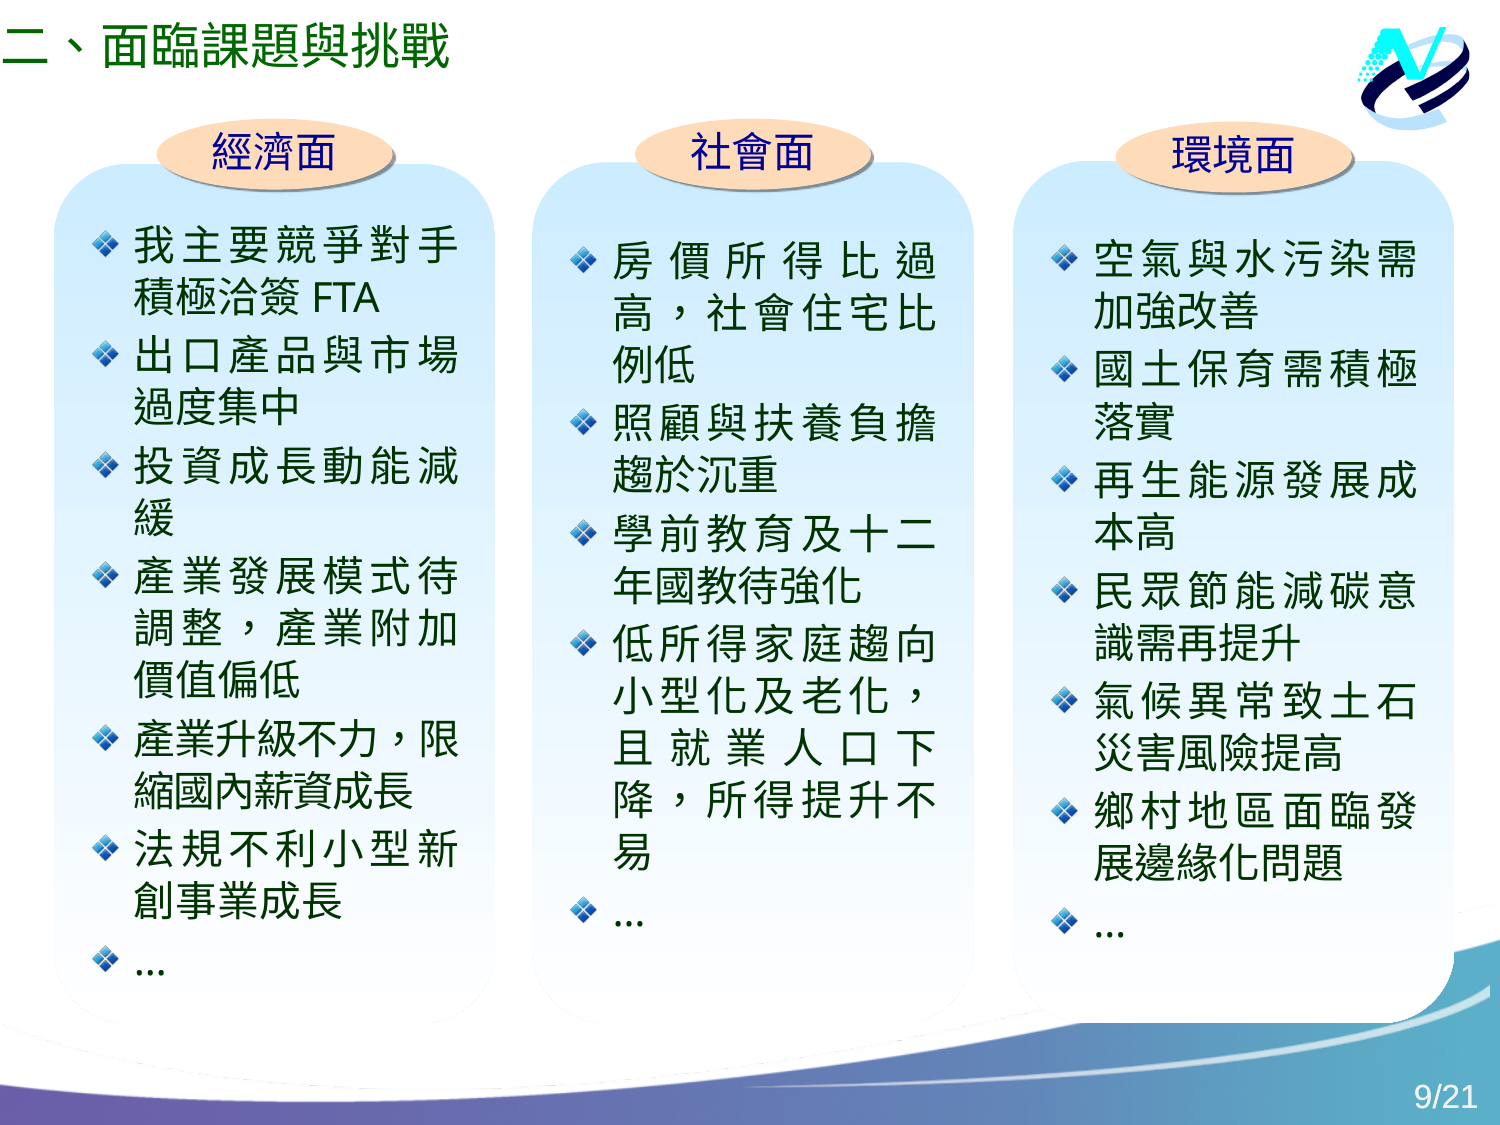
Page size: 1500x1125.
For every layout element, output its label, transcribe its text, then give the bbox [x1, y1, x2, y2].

picture [90, 832, 121, 863]
text_box 我主要競爭對手積極洽簽FTA 出口產品與市場過度集中 投資成長動能減緩 產業發展模式待調整，產業附加價值偏低 產業升級不力，限縮國內薪資成長 法規不利小型新創事業成長 … [53, 163, 496, 1024]
picture [0, 904, 1500, 1125]
picture [1357, 83, 1470, 131]
text_box 空氣與水污染需加強改善 國土保育需積極落實 再生能源發展成本高 民眾節能減碳意識需再提升 氣候異常致土石災害風險提高 鄉村地區面臨發展邊緣化問題 … [1013, 160, 1455, 1024]
picture [568, 517, 599, 548]
picture [1049, 905, 1080, 936]
text_box 房價所得比過高，社會住宅比例低 照顧與扶養負擔趨於沉重 學前教育及十二年國教待強化 低所得家庭趨向小型化及老化，且就業人口下降，所得提升不易 … [532, 162, 974, 1024]
picture [568, 894, 599, 925]
picture [1049, 242, 1080, 273]
picture [1049, 353, 1080, 384]
picture [1049, 795, 1080, 826]
picture [1049, 463, 1080, 494]
text_box 社會面 [634, 118, 872, 190]
text_box 二、面臨課題與挑戰 [0, 8, 1500, 83]
picture [568, 406, 599, 437]
picture [90, 228, 121, 259]
picture [1049, 684, 1080, 715]
picture [90, 943, 121, 974]
picture [90, 449, 121, 480]
text_box 環境面 [1115, 121, 1352, 193]
picture [568, 244, 599, 275]
picture [90, 722, 121, 753]
picture [90, 559, 121, 590]
text_box 經濟面 [156, 118, 393, 190]
picture [568, 627, 599, 658]
picture [1049, 574, 1080, 605]
picture [90, 338, 121, 369]
